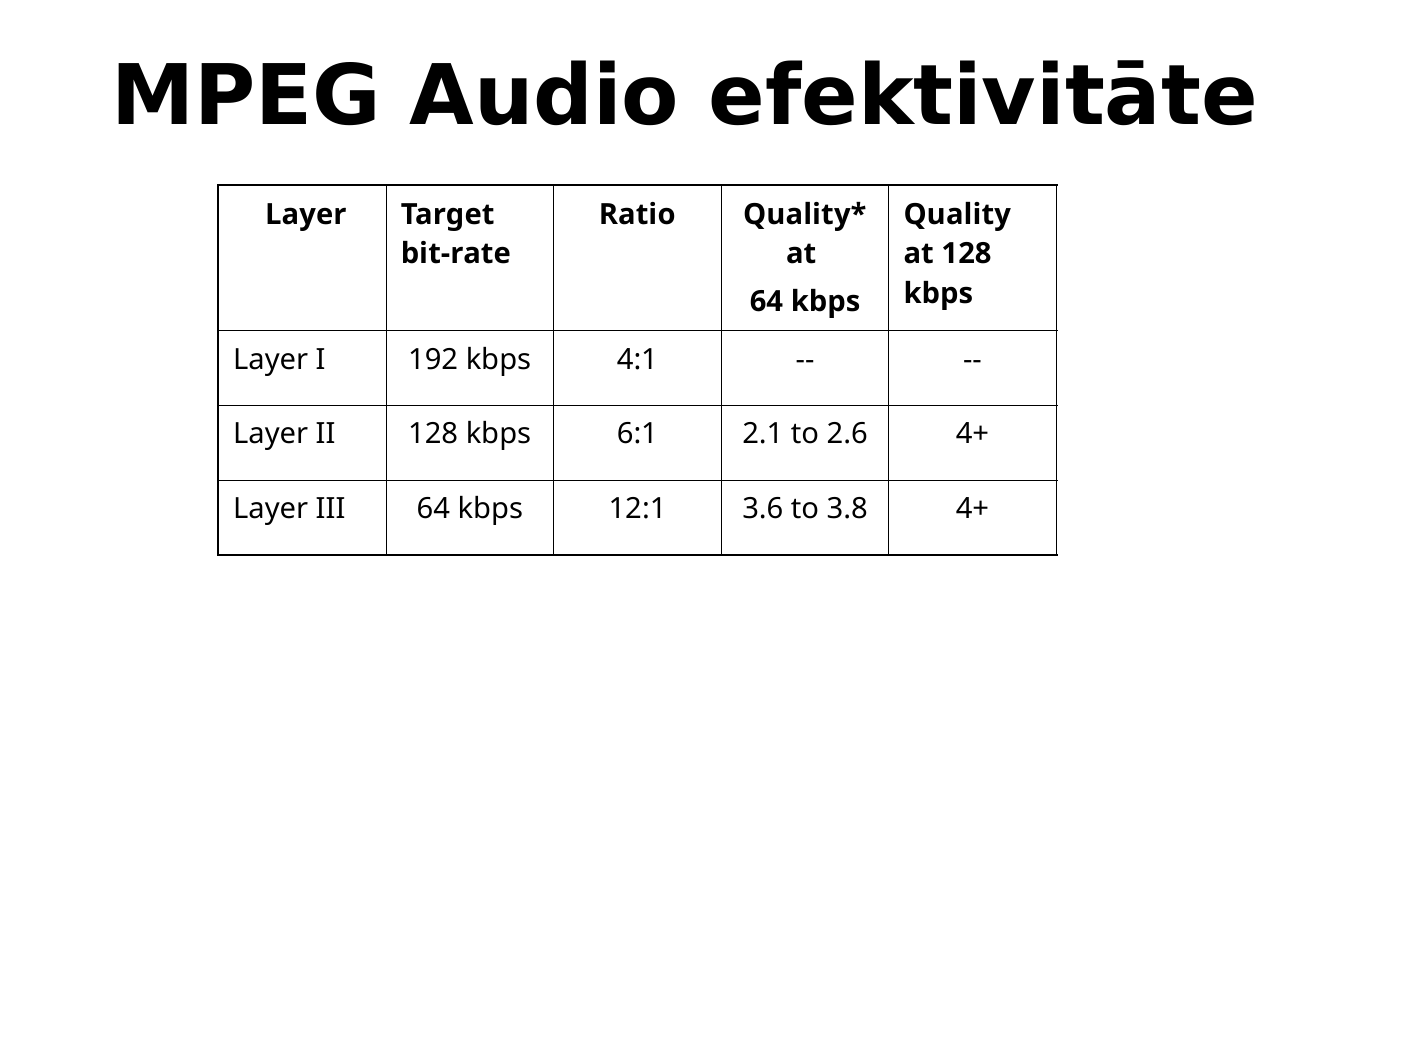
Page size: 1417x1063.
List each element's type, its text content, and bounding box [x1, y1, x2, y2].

table_header Target bit-rate [387, 186, 553, 330]
table_cell Layer II [219, 406, 386, 480]
table_cell -- [722, 331, 888, 405]
table_cell 192 kbps [387, 331, 553, 405]
table_cell 12:1 [554, 481, 721, 554]
table_cell 4+ [889, 406, 1056, 480]
table_cell -- [889, 331, 1056, 405]
table_header Layer [219, 186, 386, 330]
table_cell 3.6 to 3.8 [722, 481, 888, 554]
table_cell 2.1 to 2.6 [722, 406, 888, 480]
table_cell 4:1 [554, 331, 721, 405]
table_cell 128 kbps [387, 406, 553, 480]
title MPEG Audio efektivitāte [82, 35, 1287, 148]
table_cell 6:1 [554, 406, 721, 480]
table_header Quality* at 64 kbps [722, 186, 888, 330]
table_cell 64 kbps [387, 481, 553, 554]
table_header Quality at 128 kbps [889, 186, 1056, 330]
table_cell 4+ [889, 481, 1056, 554]
table_cell Layer III [219, 481, 386, 554]
table_header Ratio [554, 186, 721, 330]
table_cell Layer I [219, 331, 386, 405]
